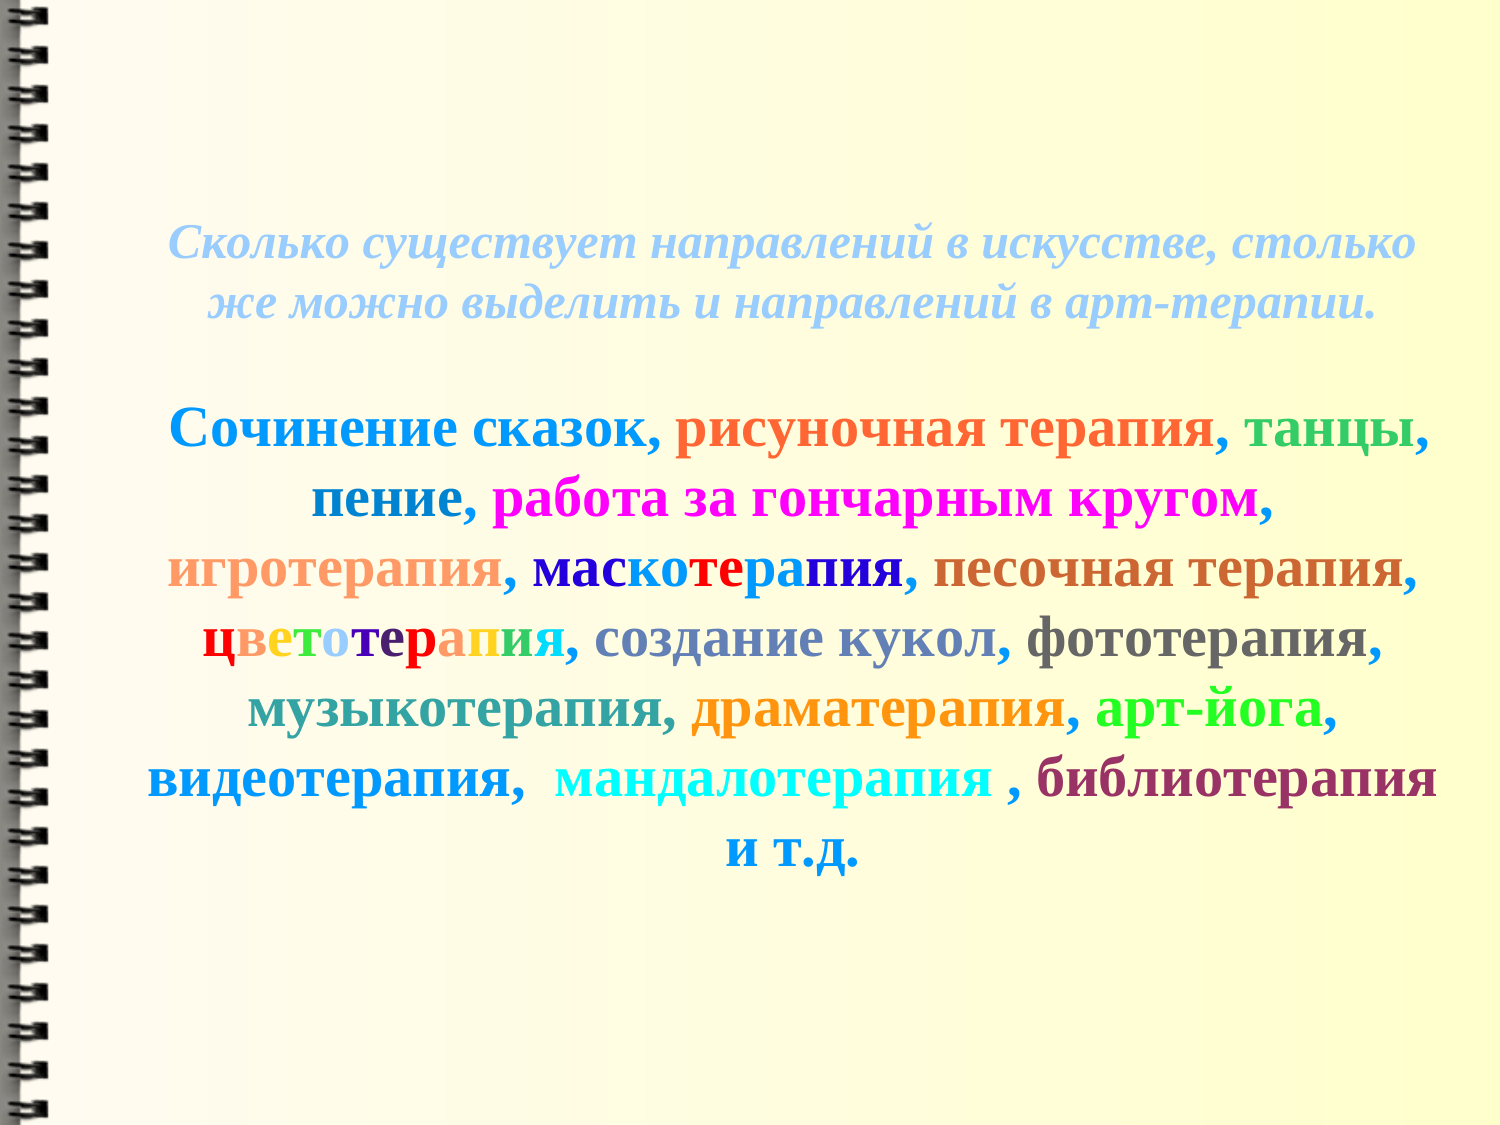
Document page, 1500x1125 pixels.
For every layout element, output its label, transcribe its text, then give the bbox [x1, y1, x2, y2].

title Сколько существует направлений в искусстве, столько же можно выделить и направлений в арт-терапии. Сочинение сказок, рисуночная терапия, танцы, пение, работа за гончарным кругом, игротерапия, маскотерапия, песочная терапия, цветотерапия, создание кукол, фототерапия, музыкотерапия, драматерапия, арт-йога, видеотерапия, мандалотерапия , библиотерапия и т.д. [118, 63, 1468, 886]
picture [0, 0, 69, 1125]
